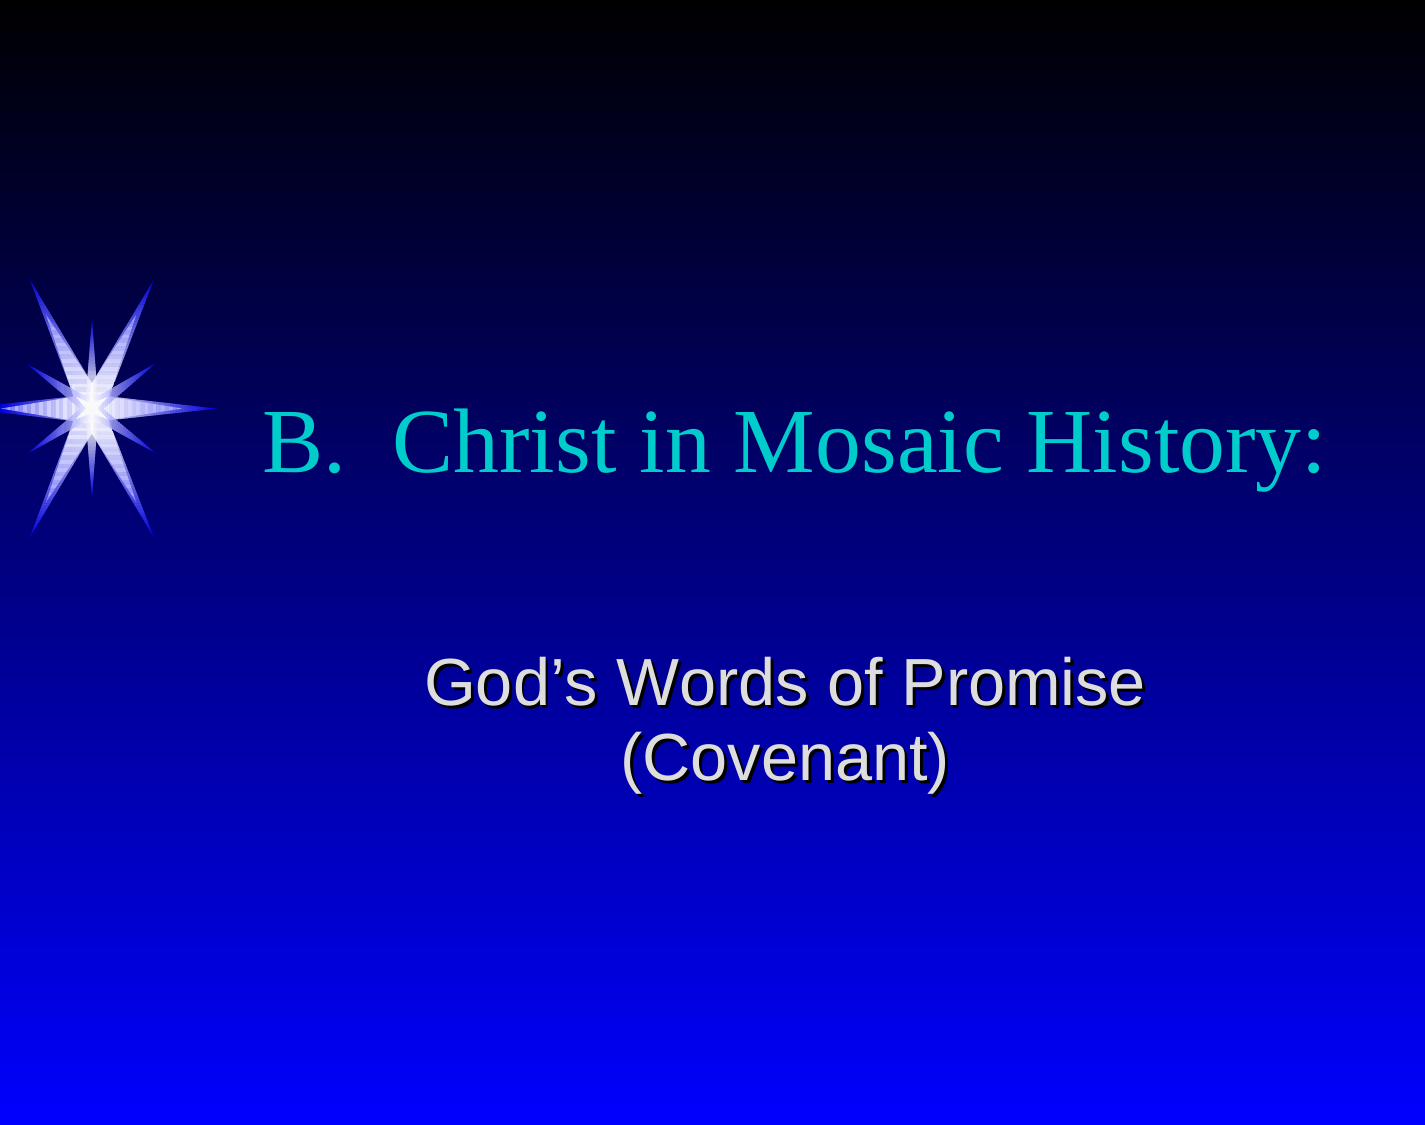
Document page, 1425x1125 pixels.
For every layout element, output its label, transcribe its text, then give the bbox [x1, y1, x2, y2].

title B. Christ in Mosaic History: [190, 312, 1402, 500]
subtitle God’s Words of Promise (Covenant) [286, 637, 1285, 926]
